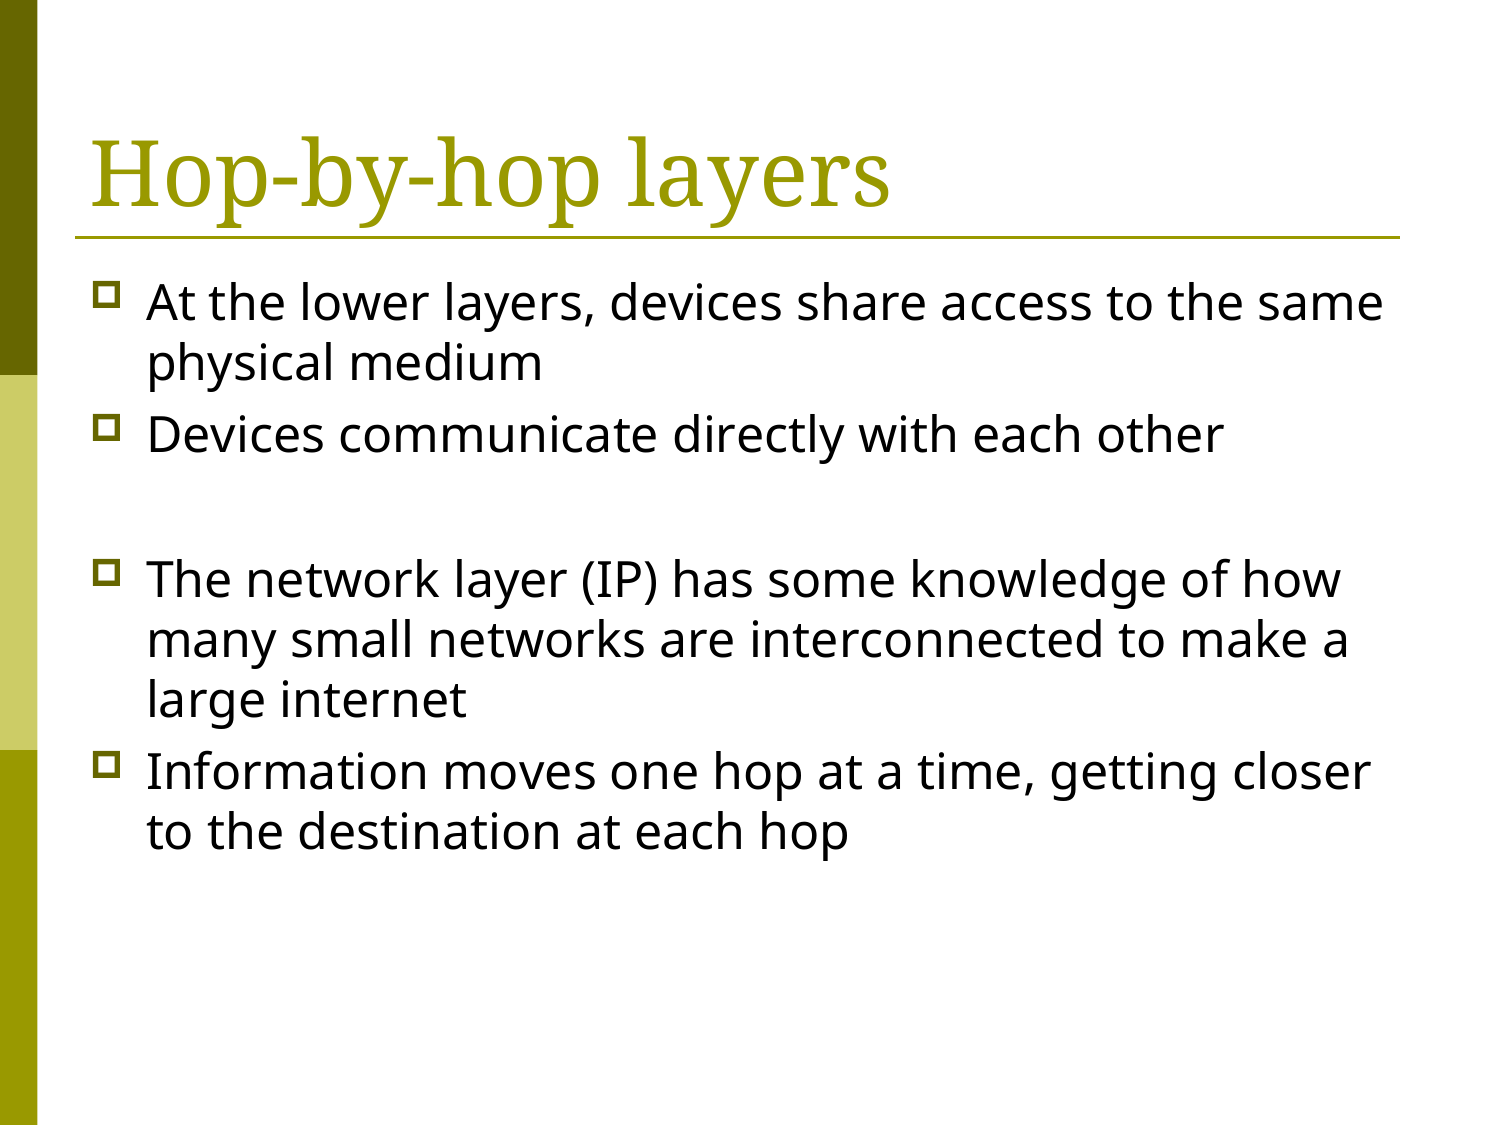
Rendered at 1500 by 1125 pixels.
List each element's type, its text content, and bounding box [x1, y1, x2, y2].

title Hop-by-hop layers [75, 45, 1426, 233]
list At the lower layers, devices share access to the same physical medium Devices communicate directly with each other The network layer (IP) has some knowledge of how many small networks are interconnected to make a large internet Information moves one hop at a time, getting closer to the destination at each hop [75, 262, 1426, 1006]
